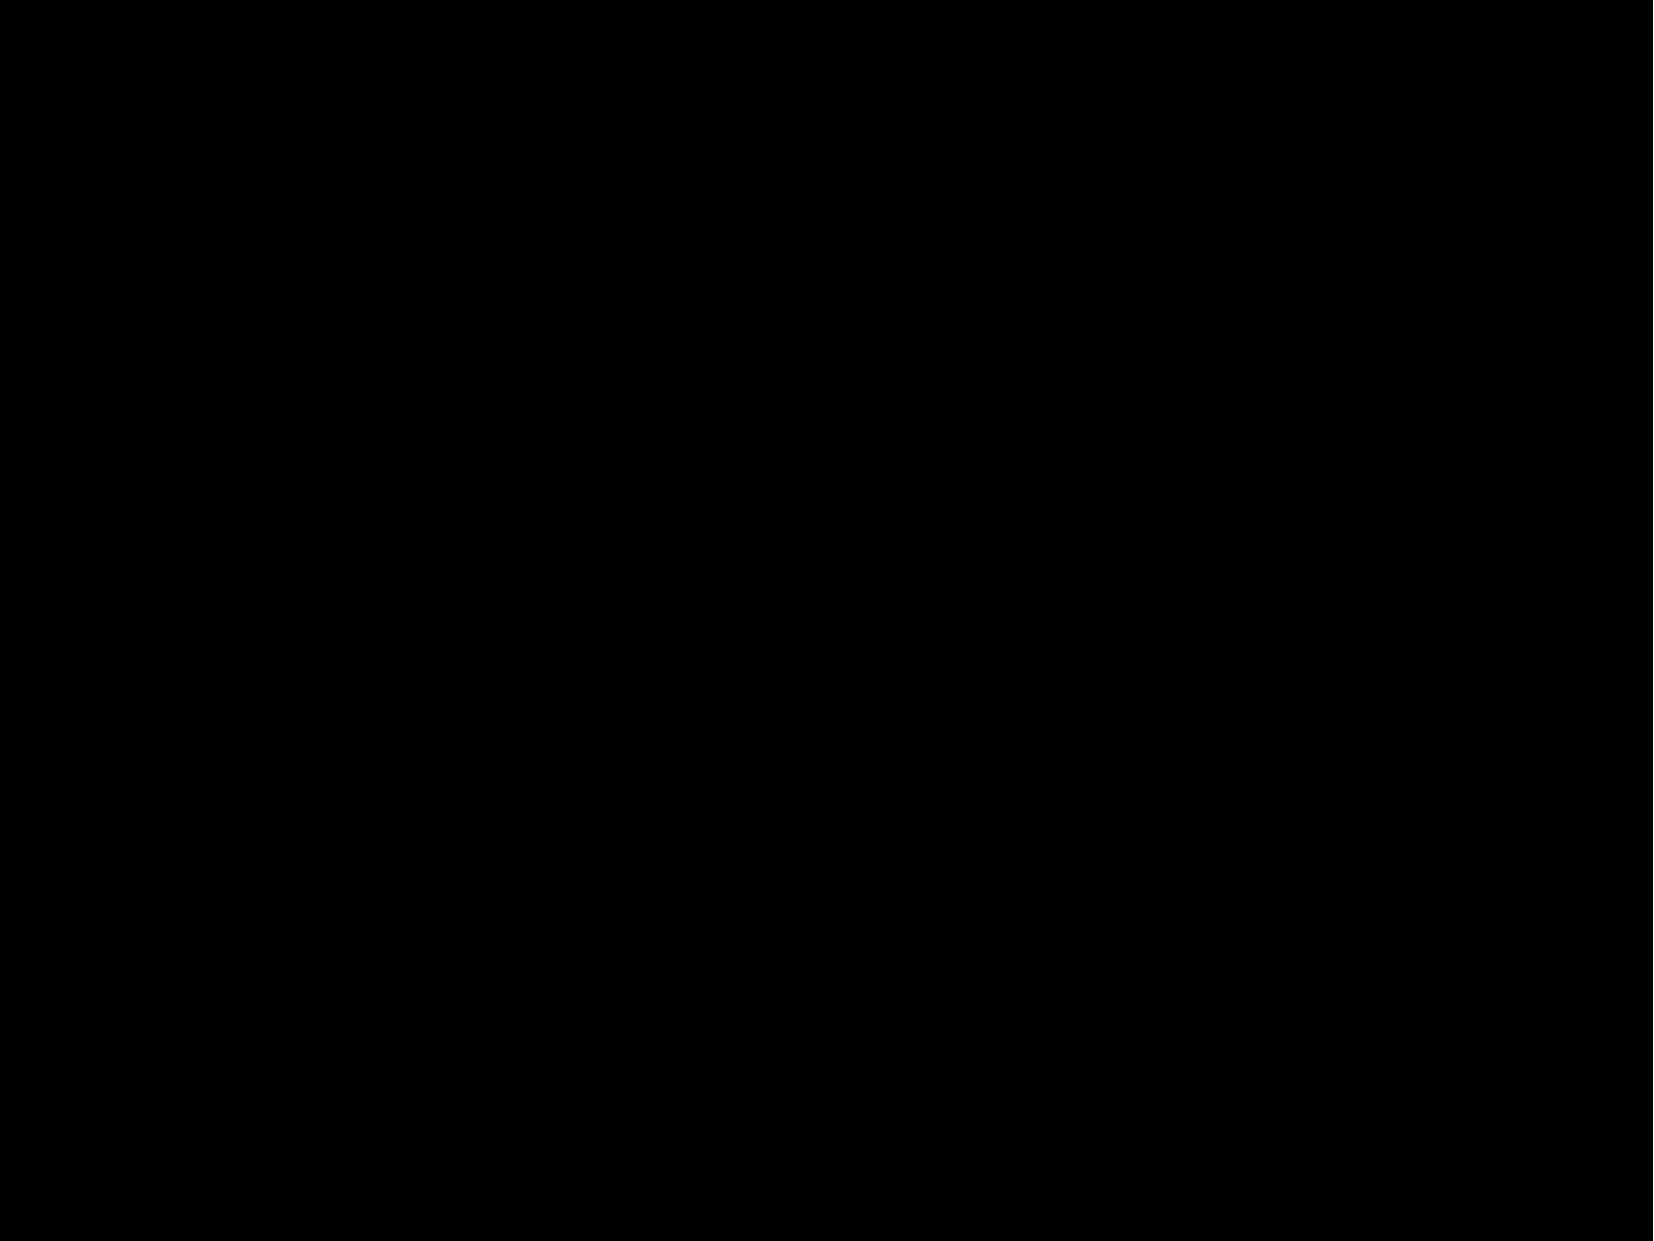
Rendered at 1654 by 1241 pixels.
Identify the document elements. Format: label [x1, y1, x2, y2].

text_box [0, 0, 1651, 1241]
